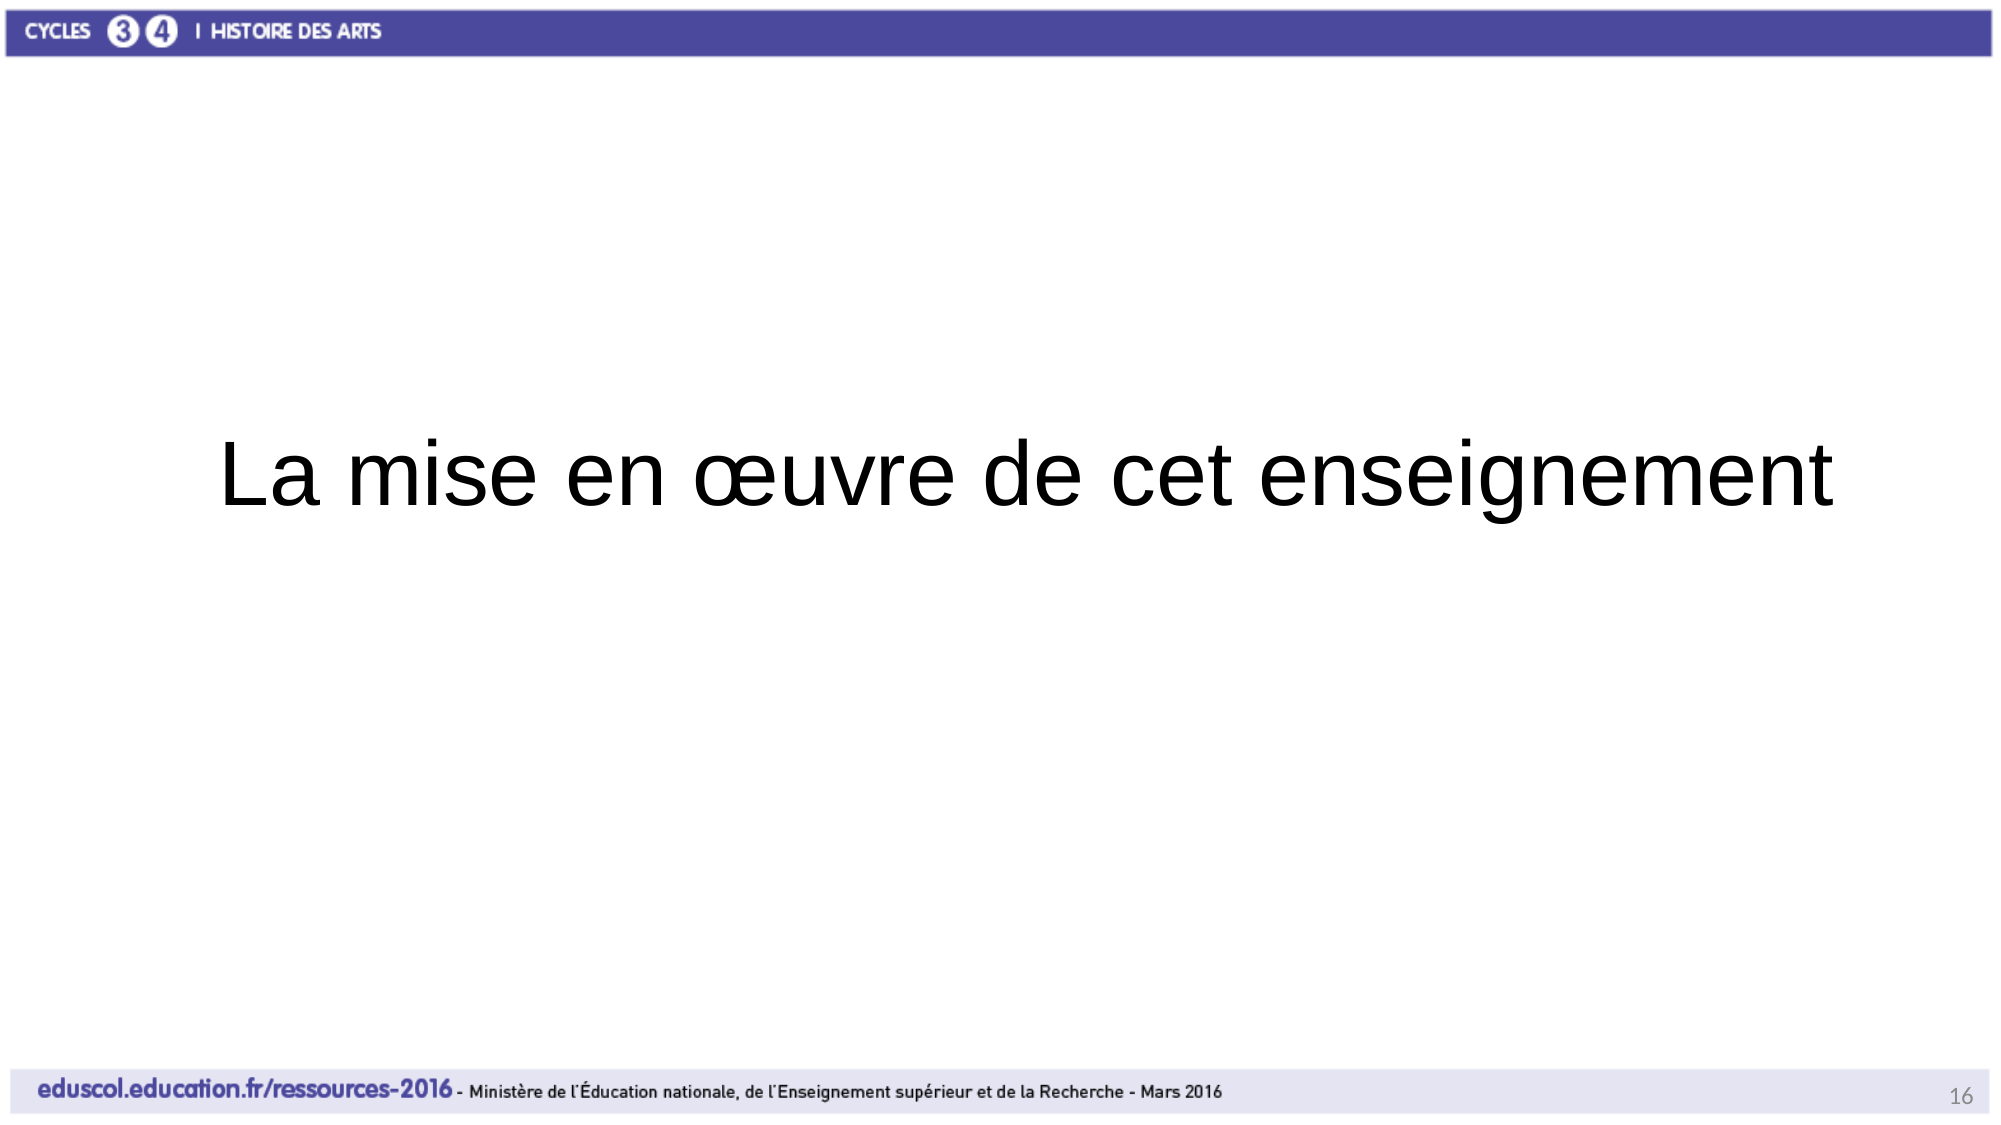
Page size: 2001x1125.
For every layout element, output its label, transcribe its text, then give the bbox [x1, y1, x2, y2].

title La mise en œuvre de cet enseignement [164, 359, 1890, 578]
picture [0, 0, 2000, 67]
picture [0, 1058, 2000, 1125]
slide_number <numéro> [1918, 1065, 1990, 1125]
